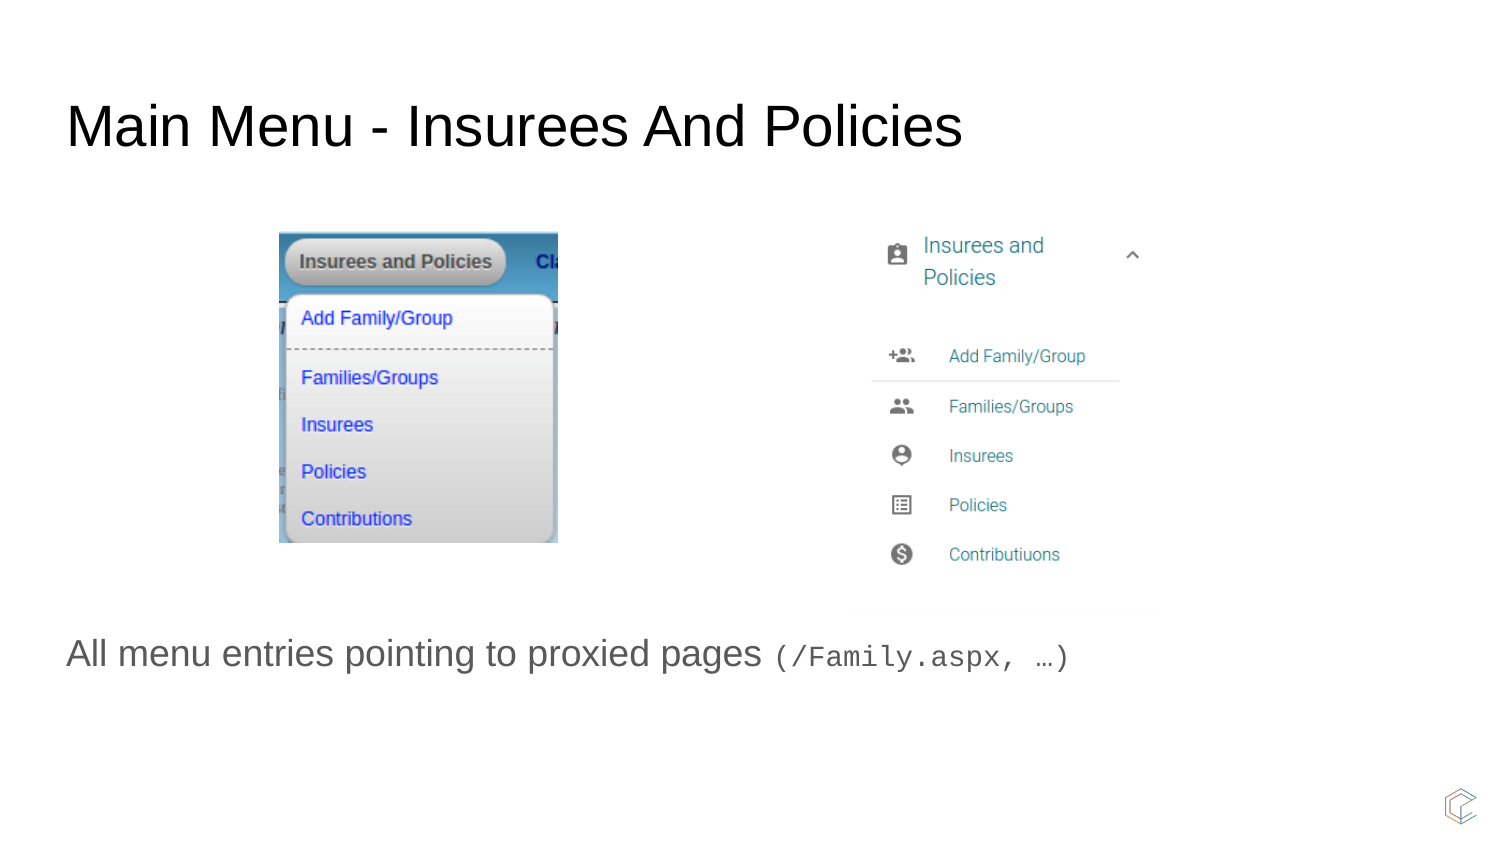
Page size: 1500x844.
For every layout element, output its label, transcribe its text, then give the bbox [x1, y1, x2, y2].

list All menu entries pointing to proxied pages (/Family.aspx, …) [51, 189, 1449, 750]
picture [279, 231, 558, 543]
picture [1441, 784, 1481, 829]
title Main Menu - Insurees And Policies [51, 72, 1449, 167]
picture [846, 196, 1167, 611]
